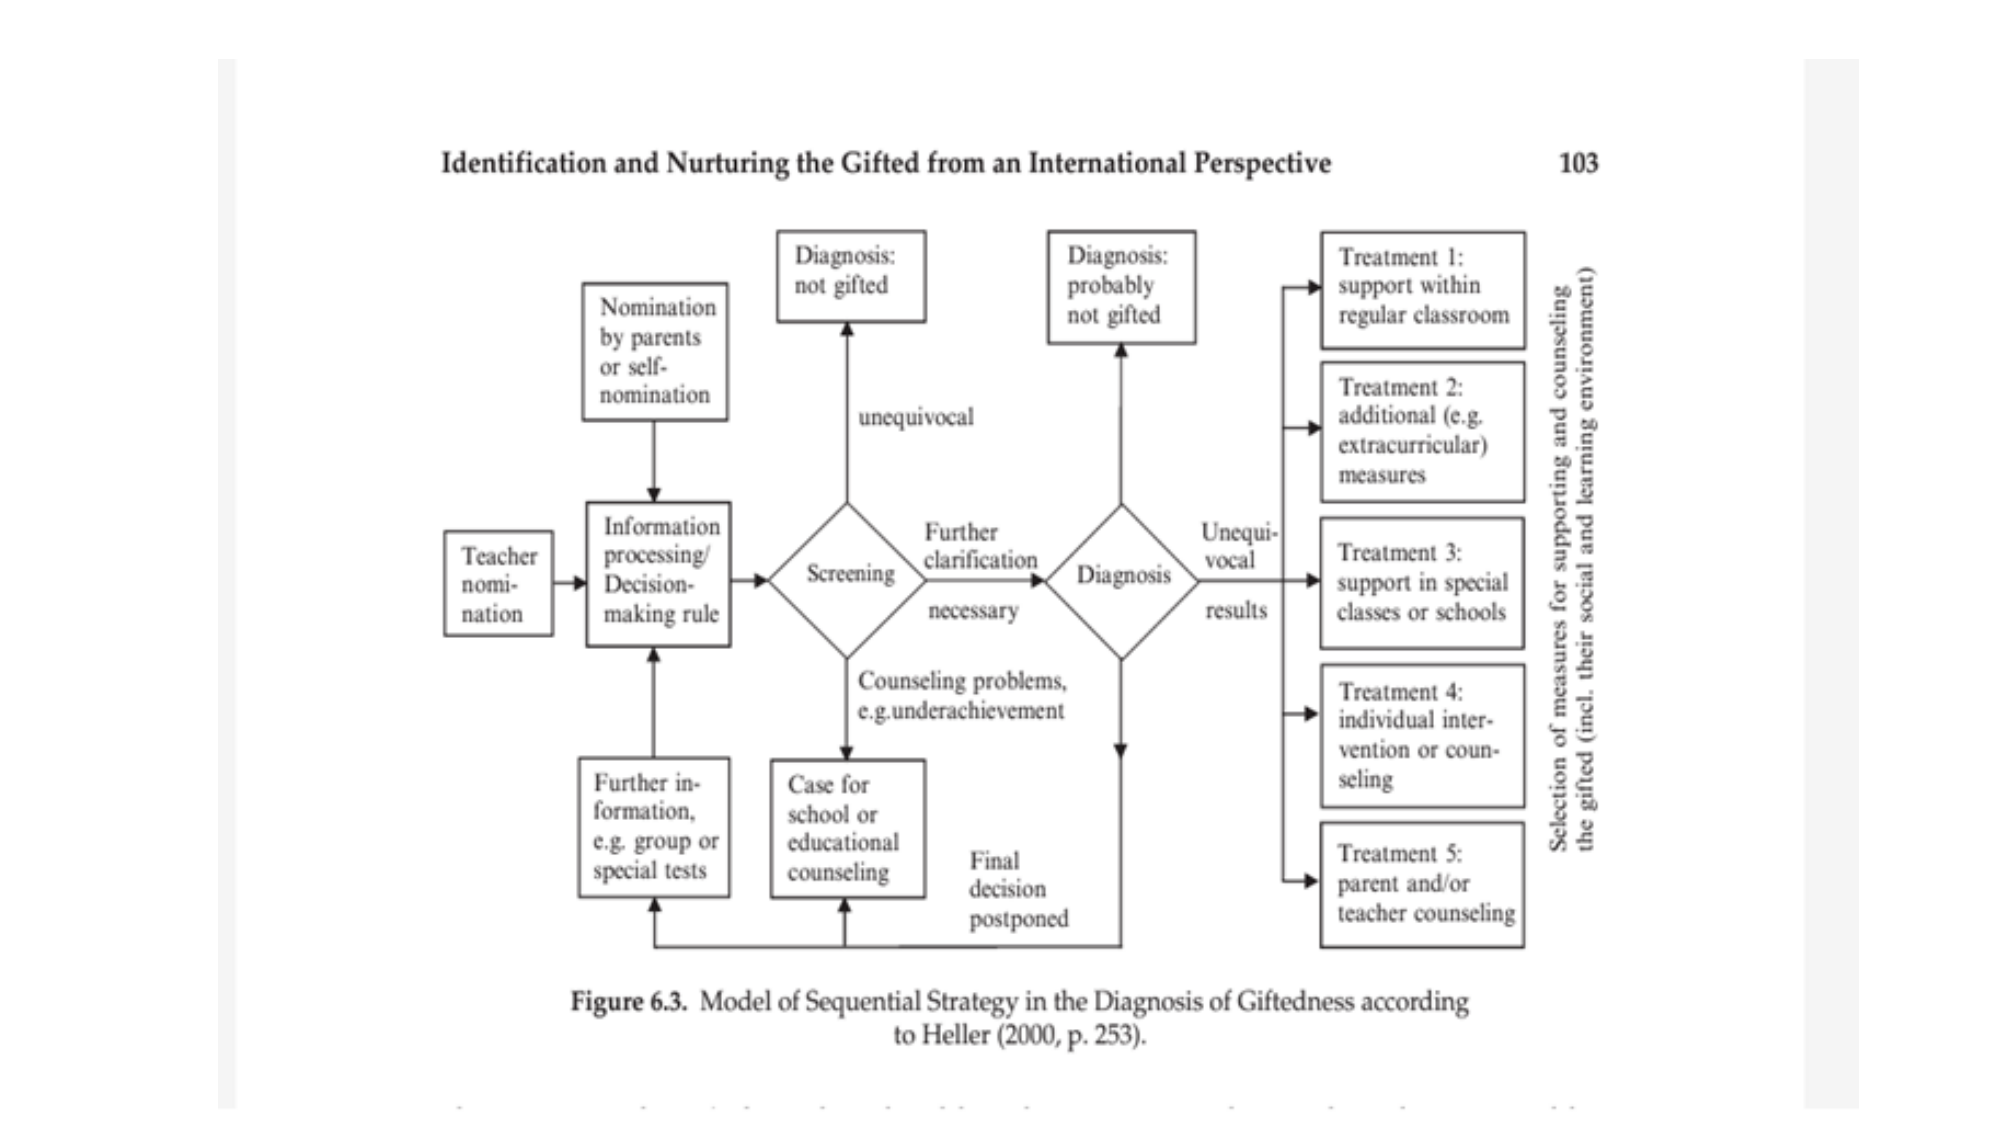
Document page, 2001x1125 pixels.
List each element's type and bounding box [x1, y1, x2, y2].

picture [218, 59, 1859, 1116]
